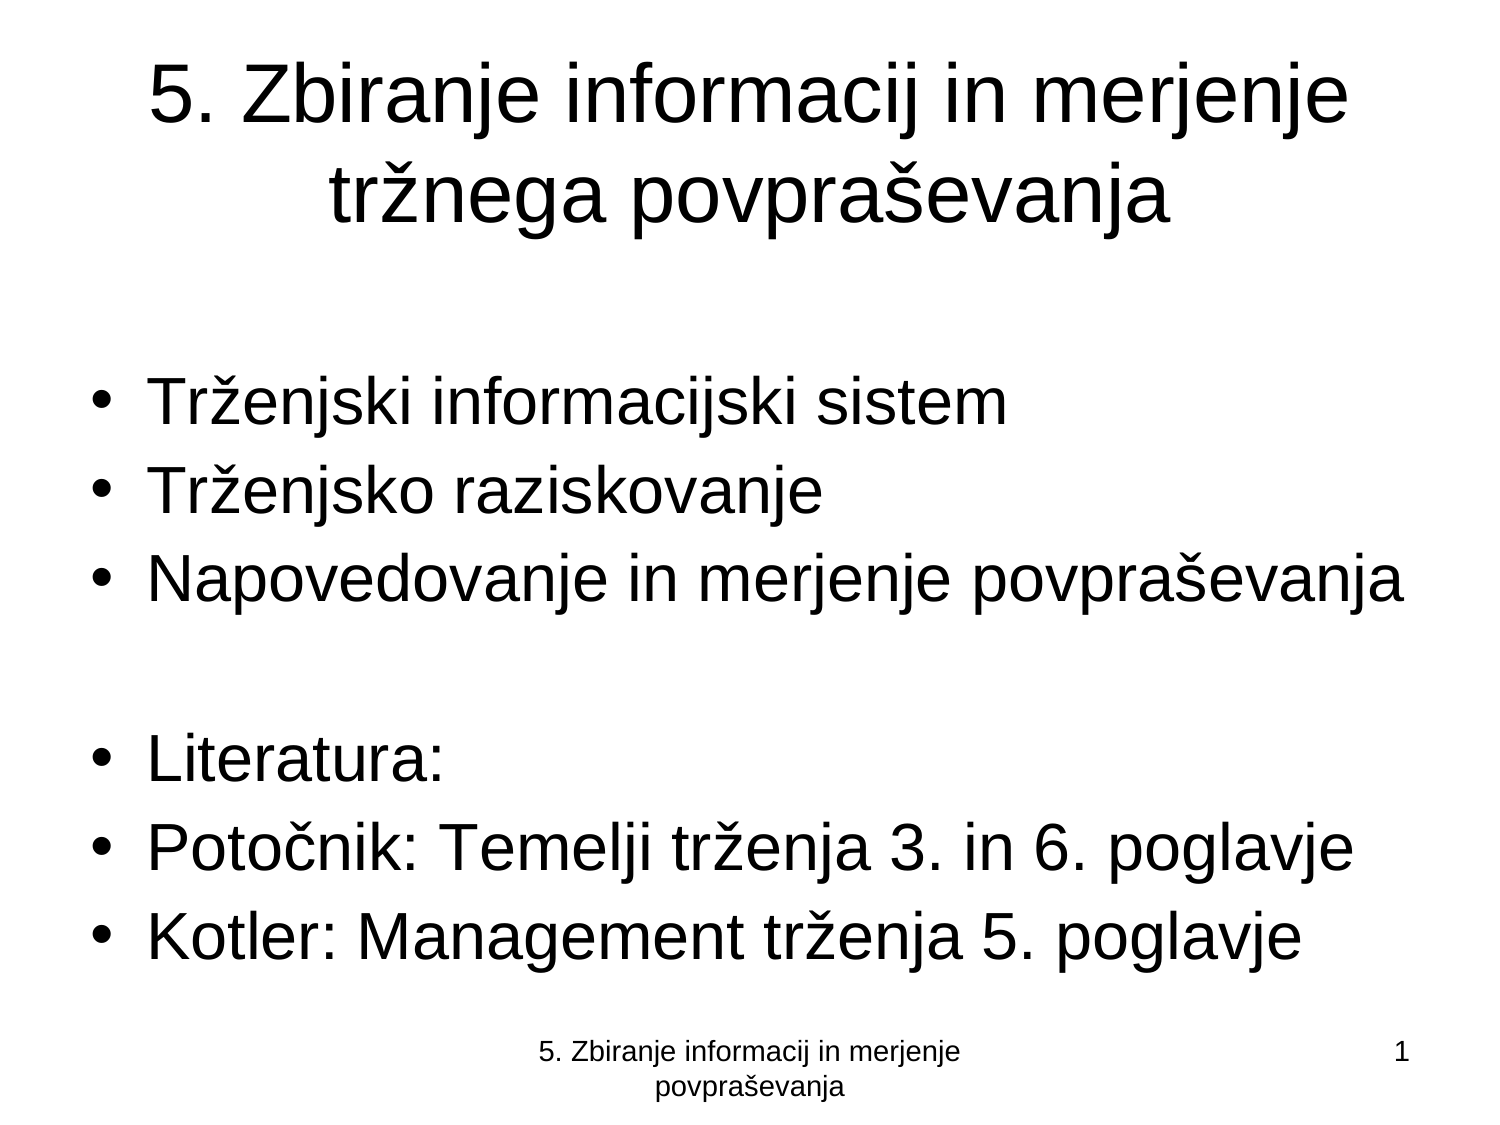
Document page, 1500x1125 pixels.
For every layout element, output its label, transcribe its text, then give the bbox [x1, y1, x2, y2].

title 5. Zbiranje informacij in merjenje tržnega povpraševanja [75, 31, 1426, 247]
list Trženjski informacijski sistem Trženjsko raziskovanje Napovedovanje in merjenje povpraševanja Literatura: Potočnik: Temelji trženja 3. in 6. poglavje Kotler: Management trženja 5. poglavje [75, 262, 1426, 1125]
